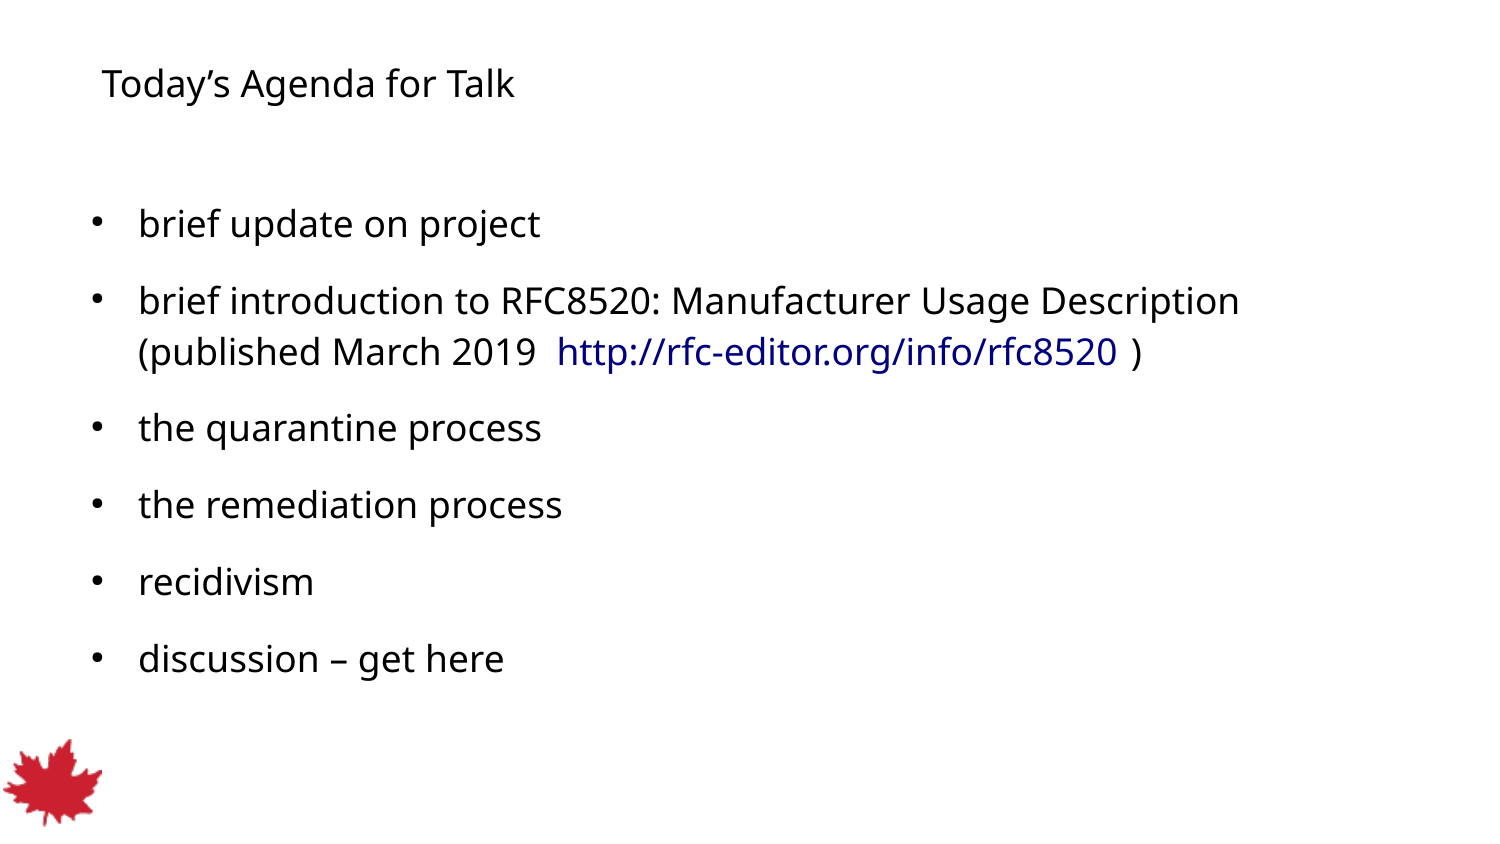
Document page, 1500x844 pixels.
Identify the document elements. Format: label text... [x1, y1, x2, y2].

picture [3, 739, 102, 827]
title Today’s Agenda for Talk [101, 0, 1444, 167]
list brief update on project brief introduction to RFC8520: Manufacturer Usage Description (published March 2019 http://rfc-editor.org/info/rfc8520 ) the quarantine process the remediation process recidivism discussion – get here [75, 197, 1425, 687]
